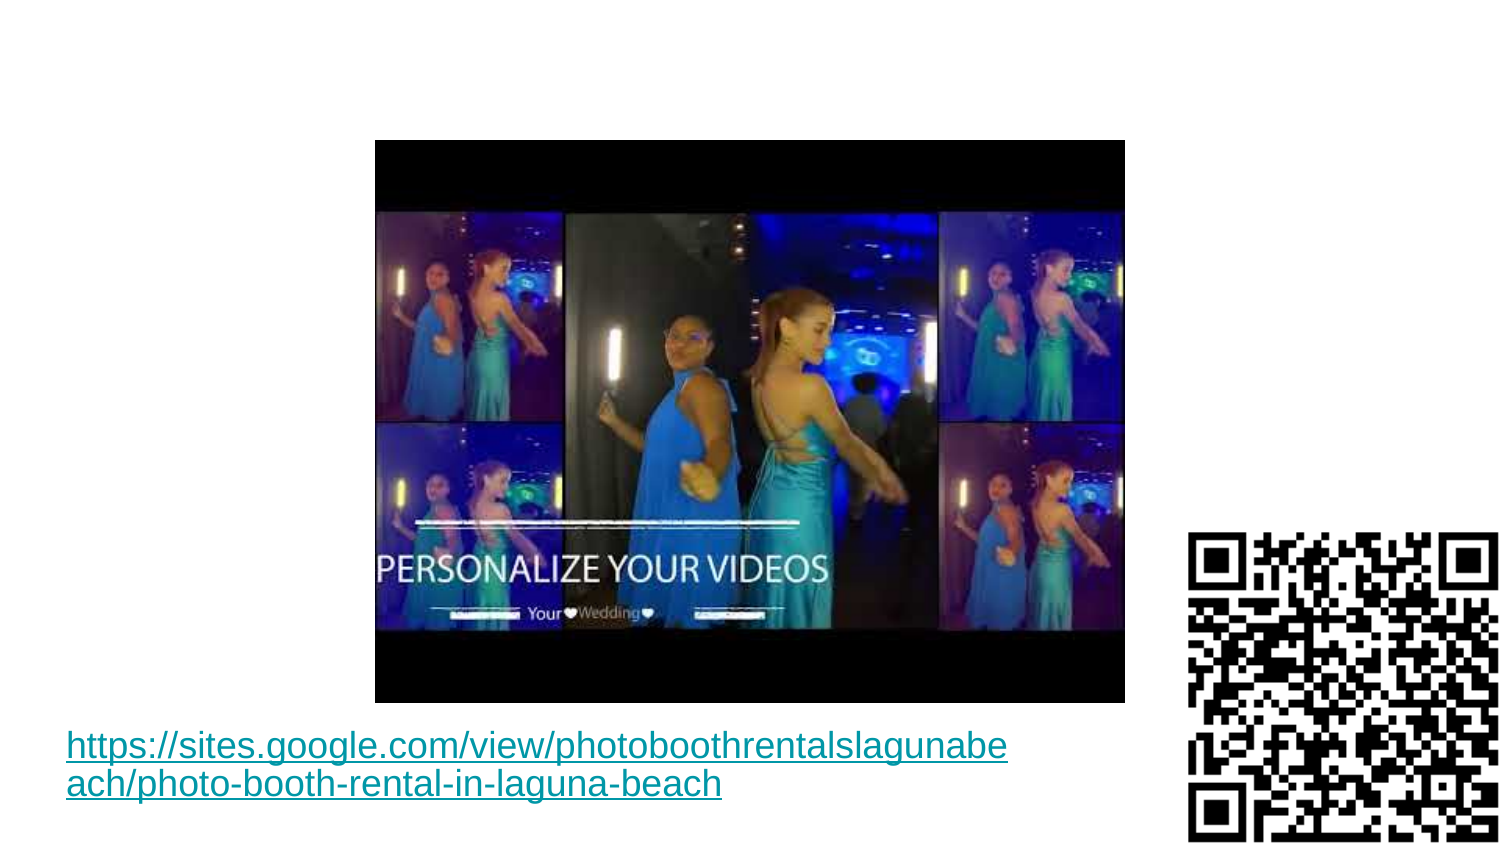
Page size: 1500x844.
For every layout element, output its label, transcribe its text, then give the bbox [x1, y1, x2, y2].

list https://sites.google.com/view/photoboothrentalslagunabeach/photo-booth-rental-in-laguna-beach [51, 694, 1036, 794]
picture [375, 140, 1125, 704]
picture [1187, 531, 1500, 844]
